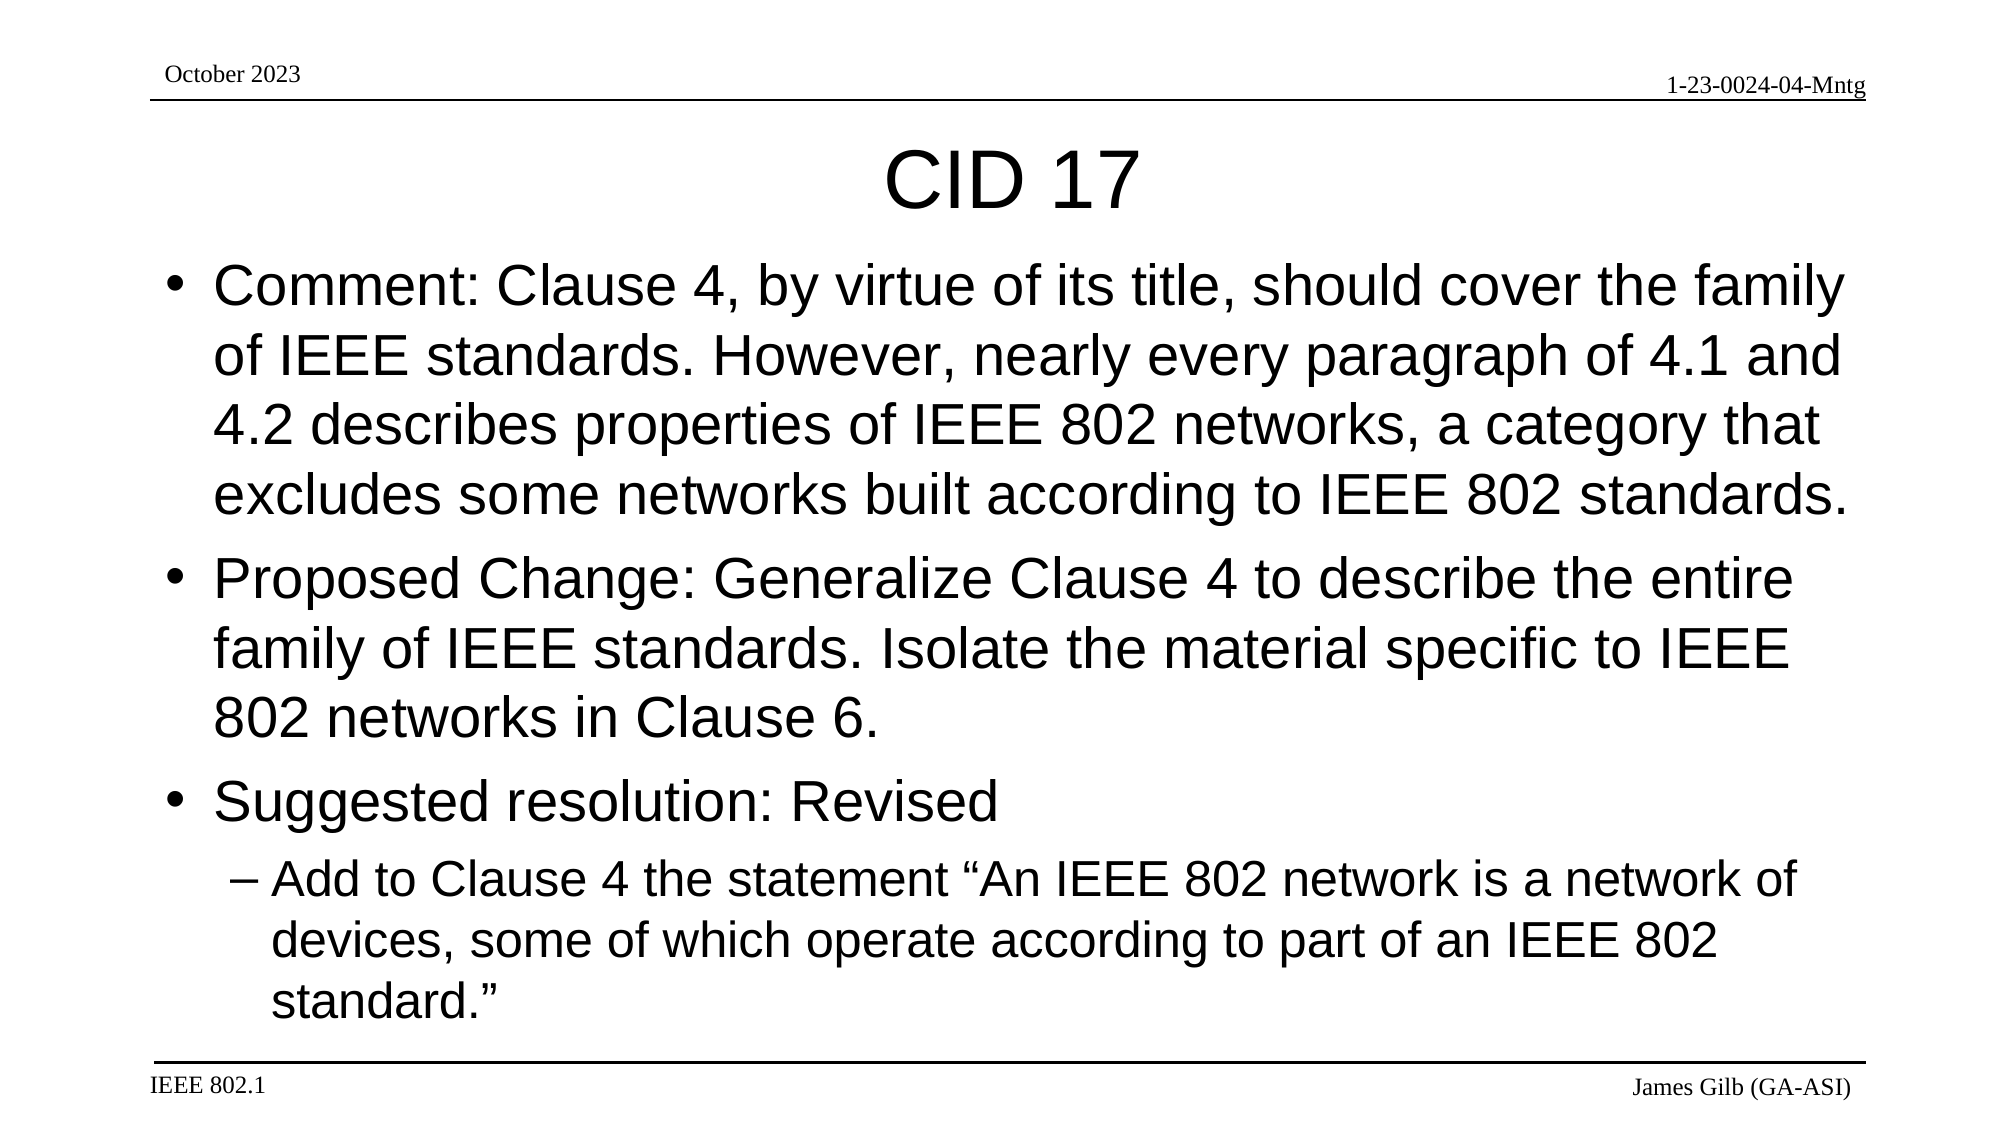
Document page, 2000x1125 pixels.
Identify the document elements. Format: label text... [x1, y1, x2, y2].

list Comment: Clause 4, by virtue of its title, should cover the family of IEEE standards. However, nearly every paragraph of 4.1 and 4.2 describes properties of IEEE 802 networks, a category that excludes some networks built according to IEEE 802 standards. Proposed Change: Generalize Clause 4 to describe the entire family of IEEE standards. Isolate the material specific to IEEE 802 networks in Clause 6. Suggested resolution: Revised Add to Clause 4 the statement “An IEEE 802 network is a network of devices, some of which operate according to part of an IEEE 802 standard.” [149, 239, 1900, 1051]
title CID 17 [149, 112, 1900, 238]
